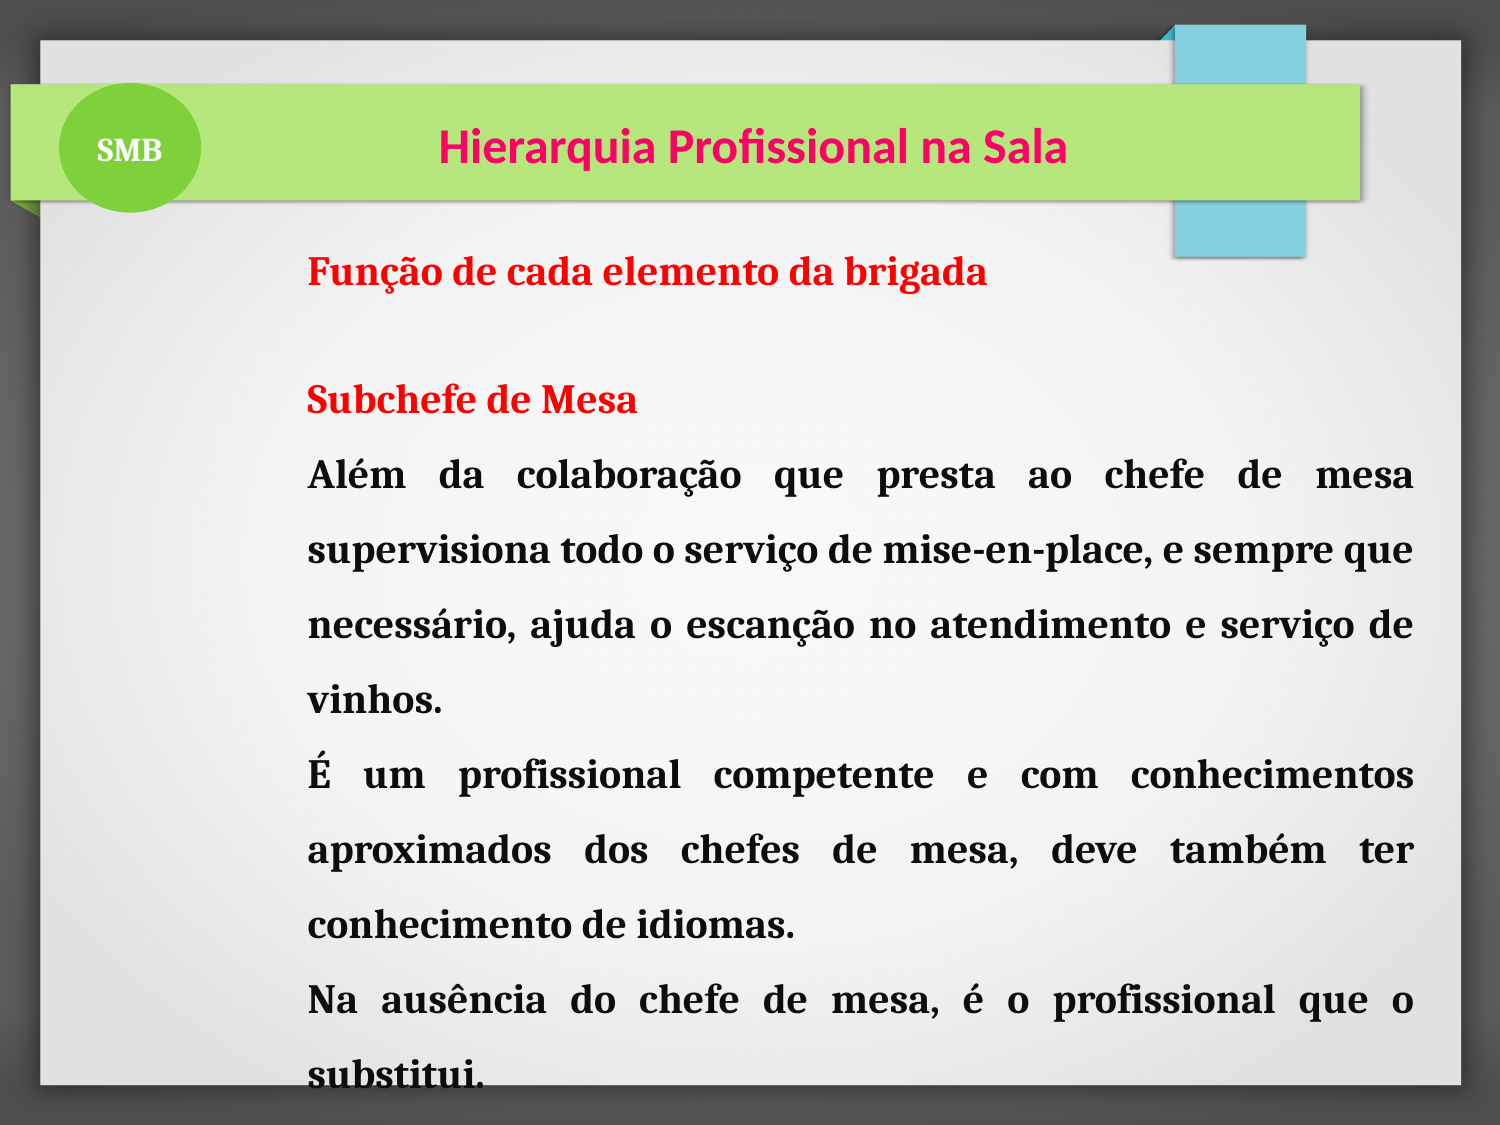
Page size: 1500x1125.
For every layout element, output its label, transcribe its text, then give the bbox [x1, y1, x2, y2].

picture [0, 0, 1500, 1125]
text_box Subchefe de Mesa Além da colaboração que presta ao chefe de mesa supervisiona todo o serviço de mise-en-place, e sempre que necessário, ajuda o escanção no atendimento e serviço de vinhos. É um profissional competente e com conhecimentos aproximados dos chefes de mesa, deve também ter conhecimento de idiomas. Na ausência do chefe de mesa, é o profissional que o substitui. [292, 339, 1430, 1105]
text_box Função de cada elemento da brigada [292, 210, 1465, 301]
text_box Hierarquia Profissional na Sala [221, 106, 1288, 182]
text_box SMB [59, 82, 202, 213]
